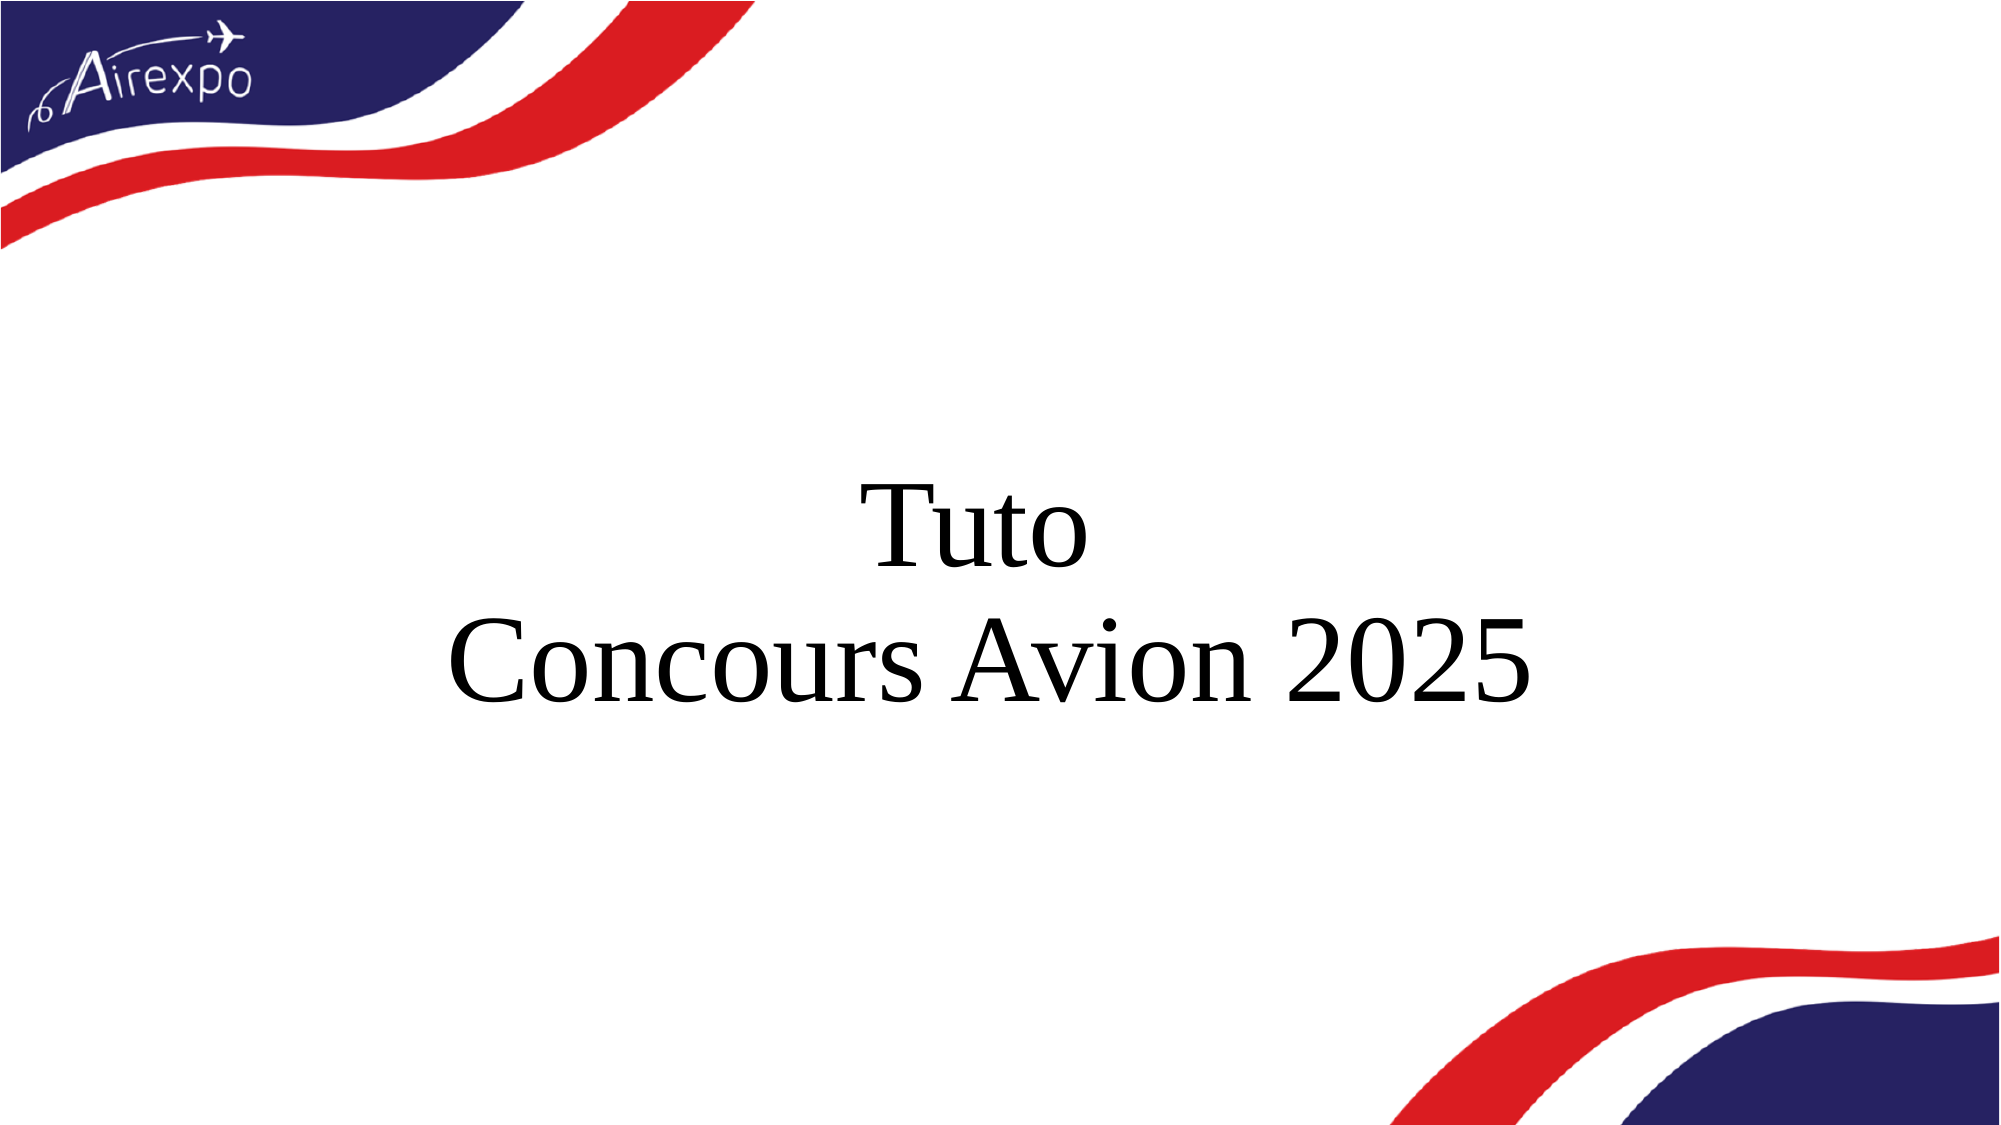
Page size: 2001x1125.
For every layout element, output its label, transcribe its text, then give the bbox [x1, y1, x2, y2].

title Tuto Concours Avion 2025 [240, 344, 1741, 737]
picture [0, 1, 769, 263]
picture [1376, 877, 2000, 1125]
